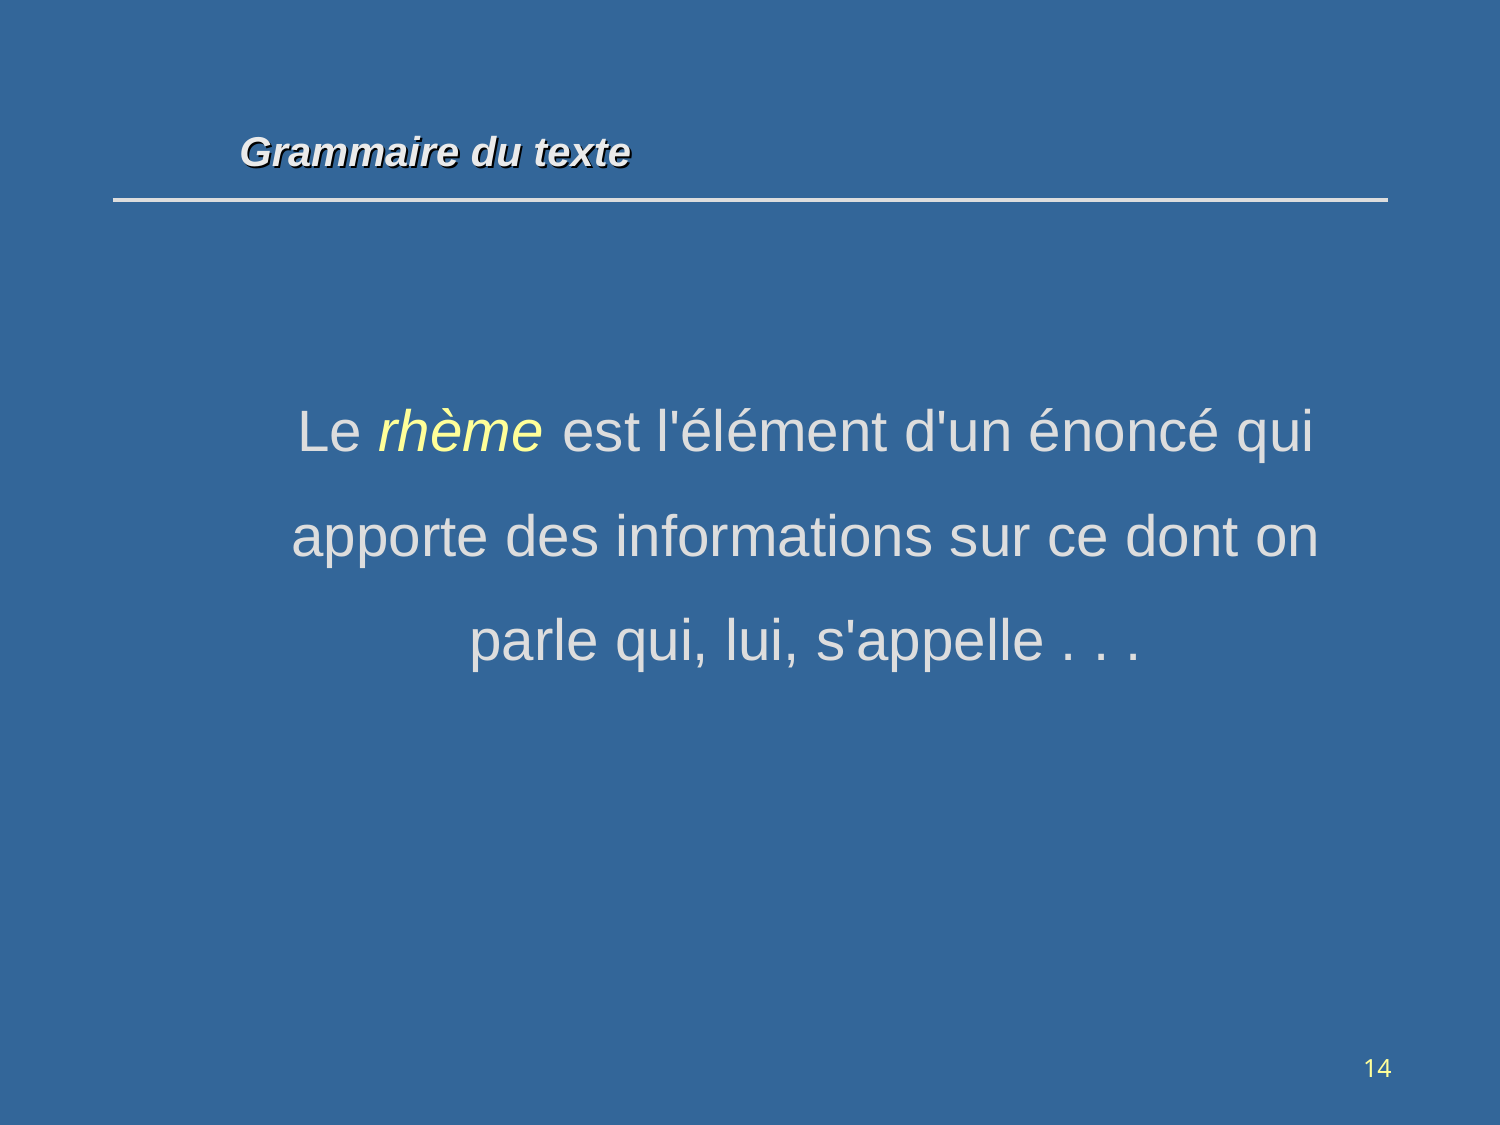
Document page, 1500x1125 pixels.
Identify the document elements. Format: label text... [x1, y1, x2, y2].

text_box Le rhème est l'élément d'un énoncé qui apporte des informations sur ce dont on parle qui, lui, s'appelle . . . [237, 350, 1375, 681]
text_box Grammaire du texte [224, 116, 647, 183]
